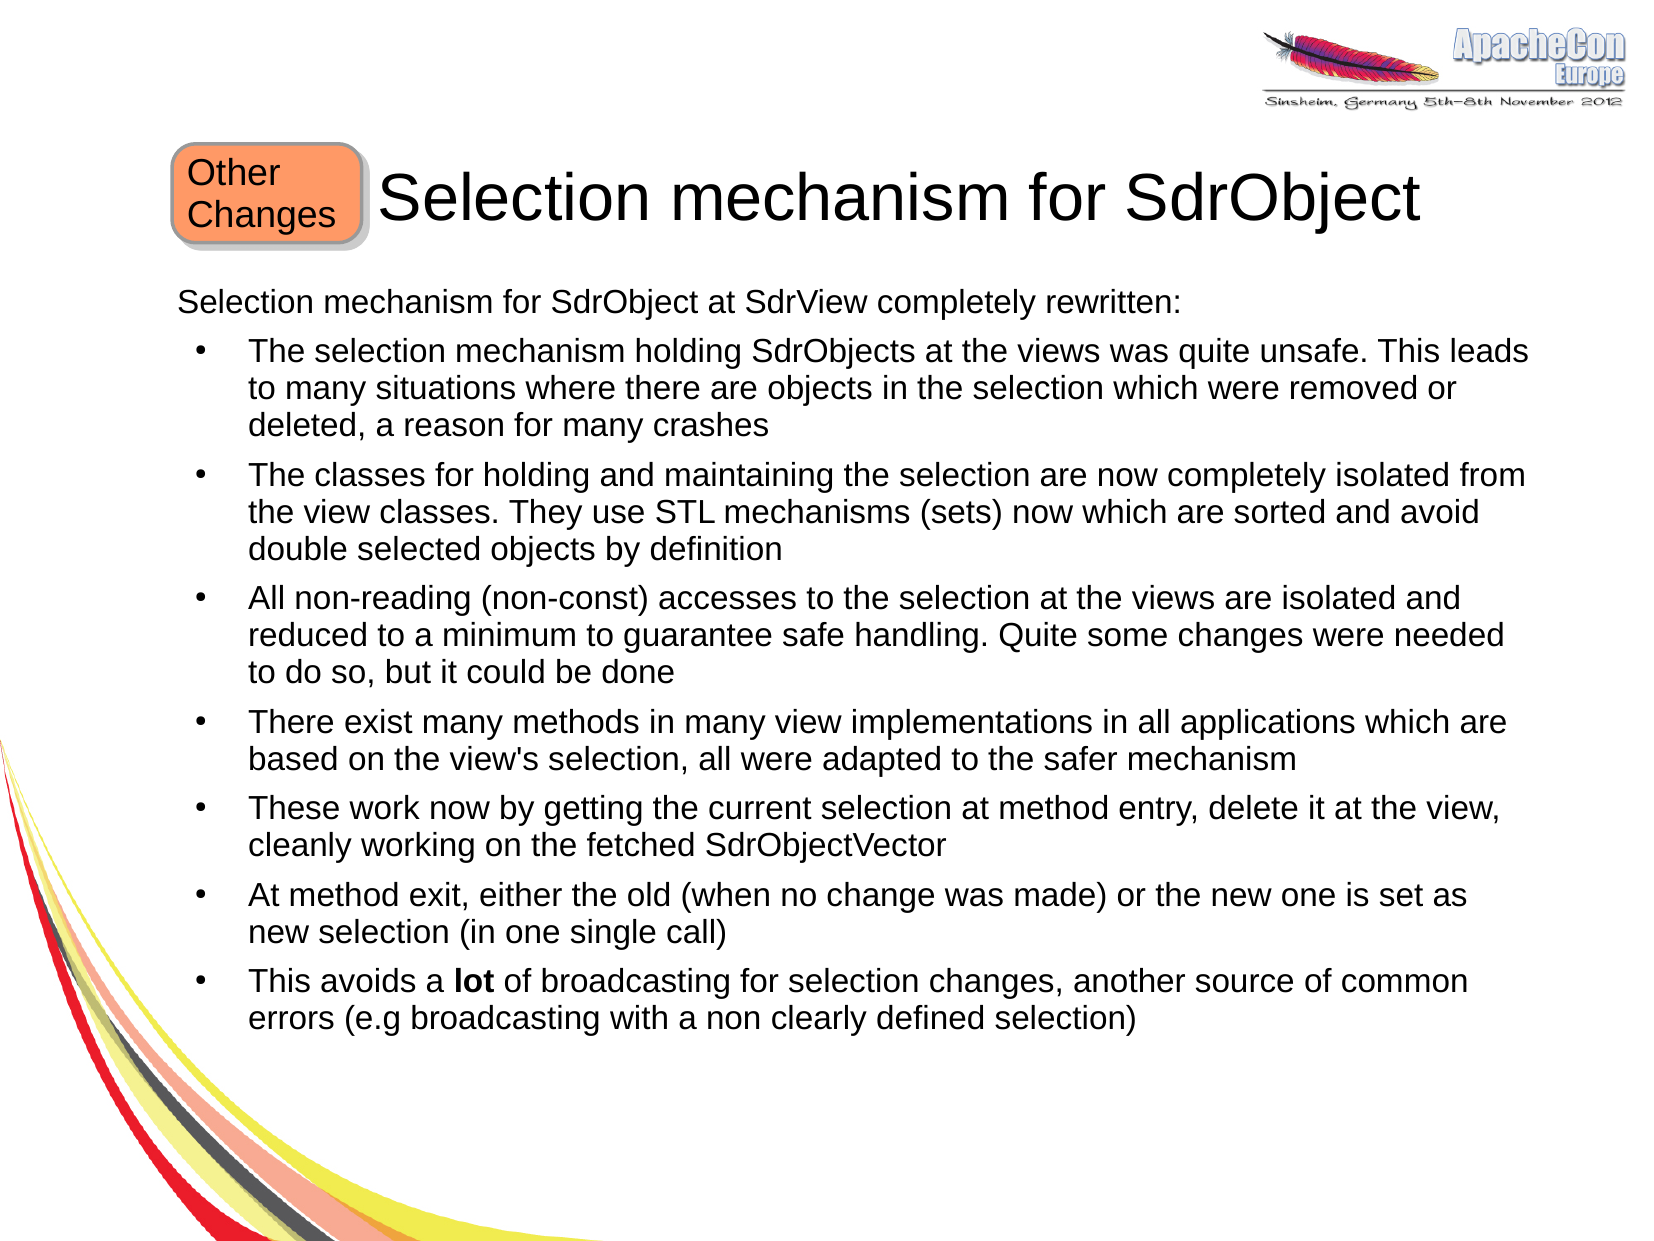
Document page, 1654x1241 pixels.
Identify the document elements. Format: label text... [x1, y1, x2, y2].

title Selection mechanism for SdrObject [377, 148, 1530, 247]
picture [0, 0, 1654, 1241]
text_box Other Changes [172, 143, 362, 243]
list Selection mechanism for SdrObject at SdrView completely rewritten: The selection mechanism holding SdrObjects at the views was quite unsafe. This leads to many situations where there are objects in the selection which were removed or deleted, a reason for many crashes The classes for holding and maintaining the selection are now completely isolated from the view classes. They use STL mechanisms (sets) now which are sorted and avoid double selected objects by definition All non-reading (non-const) accesses to the selection at the views are isolated and reduced to a minimum to guarantee safe handling. Quite some changes were needed to do so, but it could be done There exist many methods in many view implementations in all applications which are based on the view's selection, all were adapted to the safer mechanism These work now by getting the current selection at method entry, delete it at the view, cleanly working on the fetched SdrObjectVector At method exit, either the old (when no change was made) or the new one is set as new selection (in one single call) This avoids a lot of broadcasting for selection changes, another source of common errors (e.g broadcasting with a non clearly defined selection) [177, 283, 1536, 1043]
